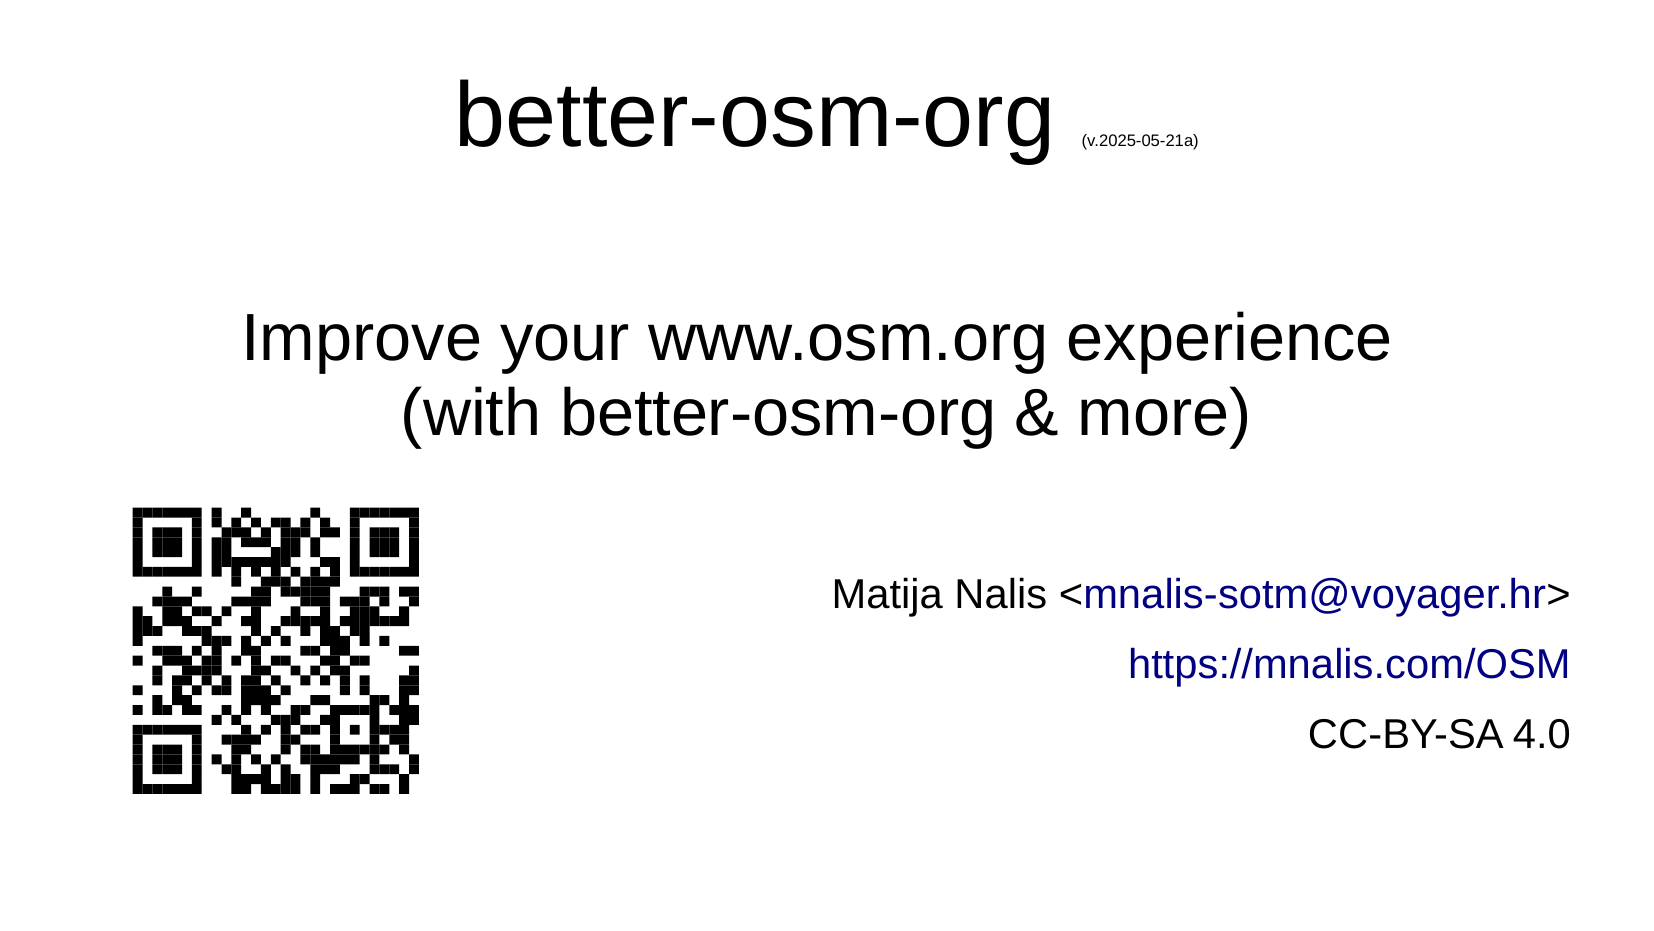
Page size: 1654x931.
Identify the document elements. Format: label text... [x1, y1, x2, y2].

text_box Matija Nalis <mnalis-sotm@voyager.hr> https://mnalis.com/OSM CC-BY-SA 4.0 [442, 472, 1571, 758]
title better-osm-org (v.2025-05-21a) [82, 37, 1571, 193]
picture [112, 487, 440, 815]
subtitle Improve your www.osm.org experience (with better-osm-org & more) [82, 217, 1571, 758]
